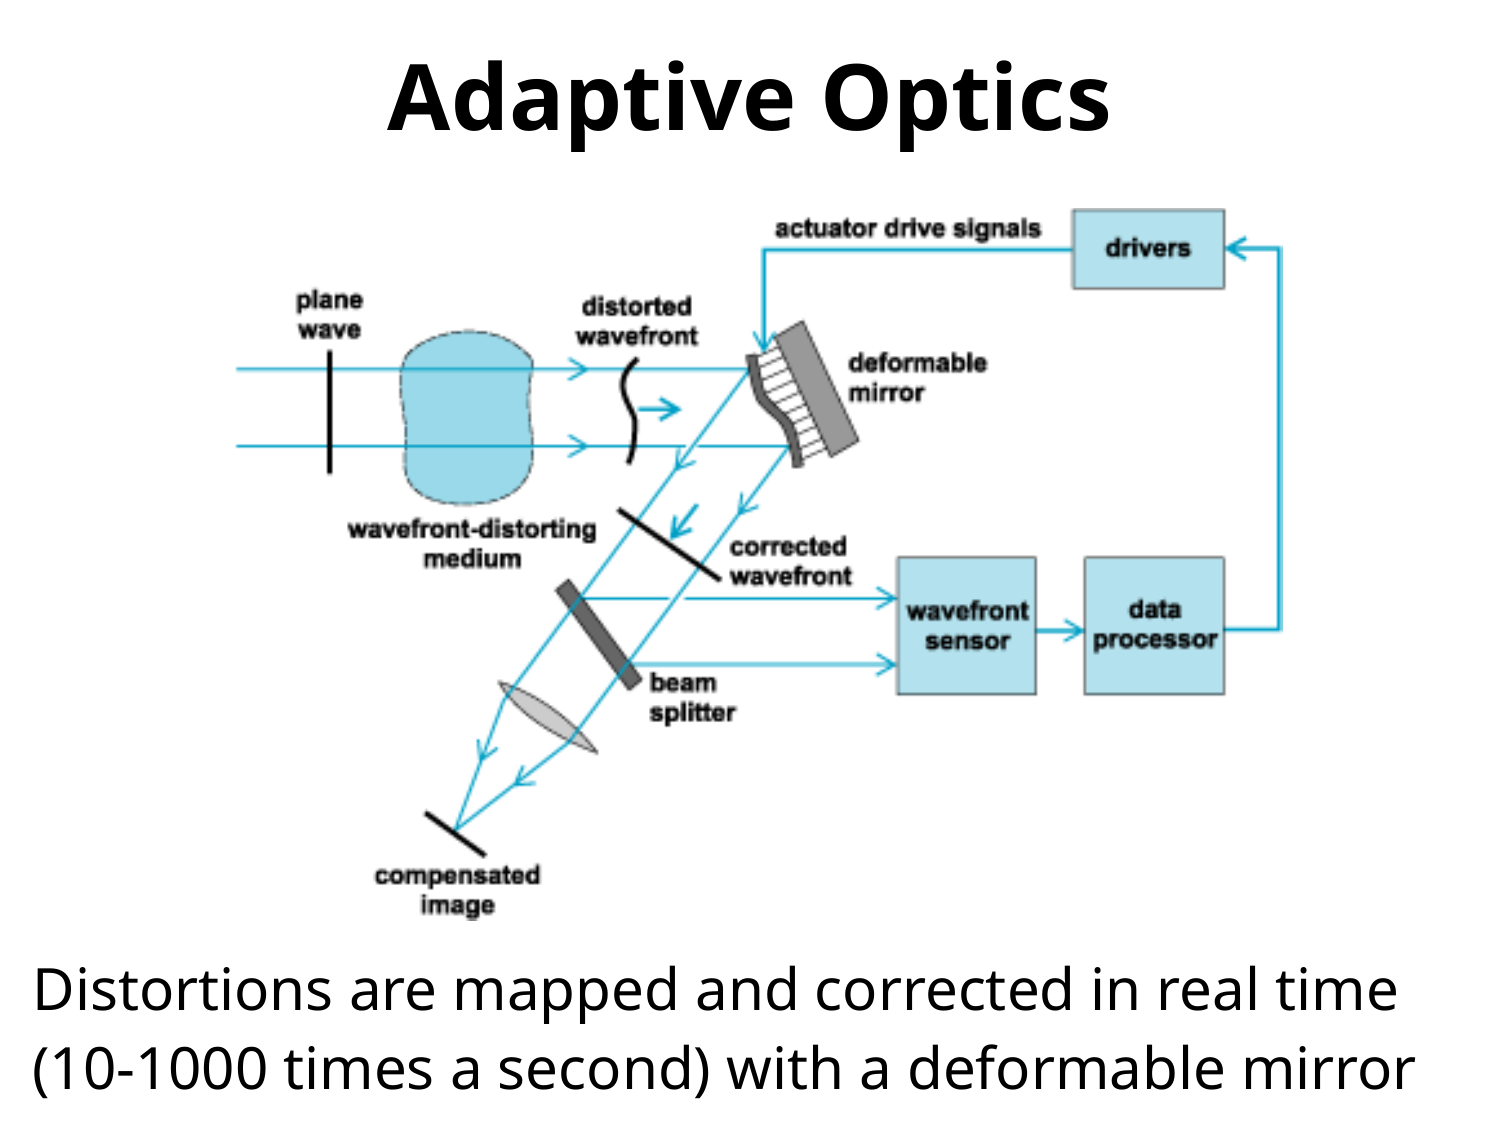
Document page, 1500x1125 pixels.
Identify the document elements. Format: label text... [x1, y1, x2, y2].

list Distortions are mapped and corrected in real time (10-1000 times a second) with a deformable mirror [32, 948, 1473, 1125]
title Adaptive Optics [30, 41, 1471, 149]
picture [235, 208, 1283, 921]
